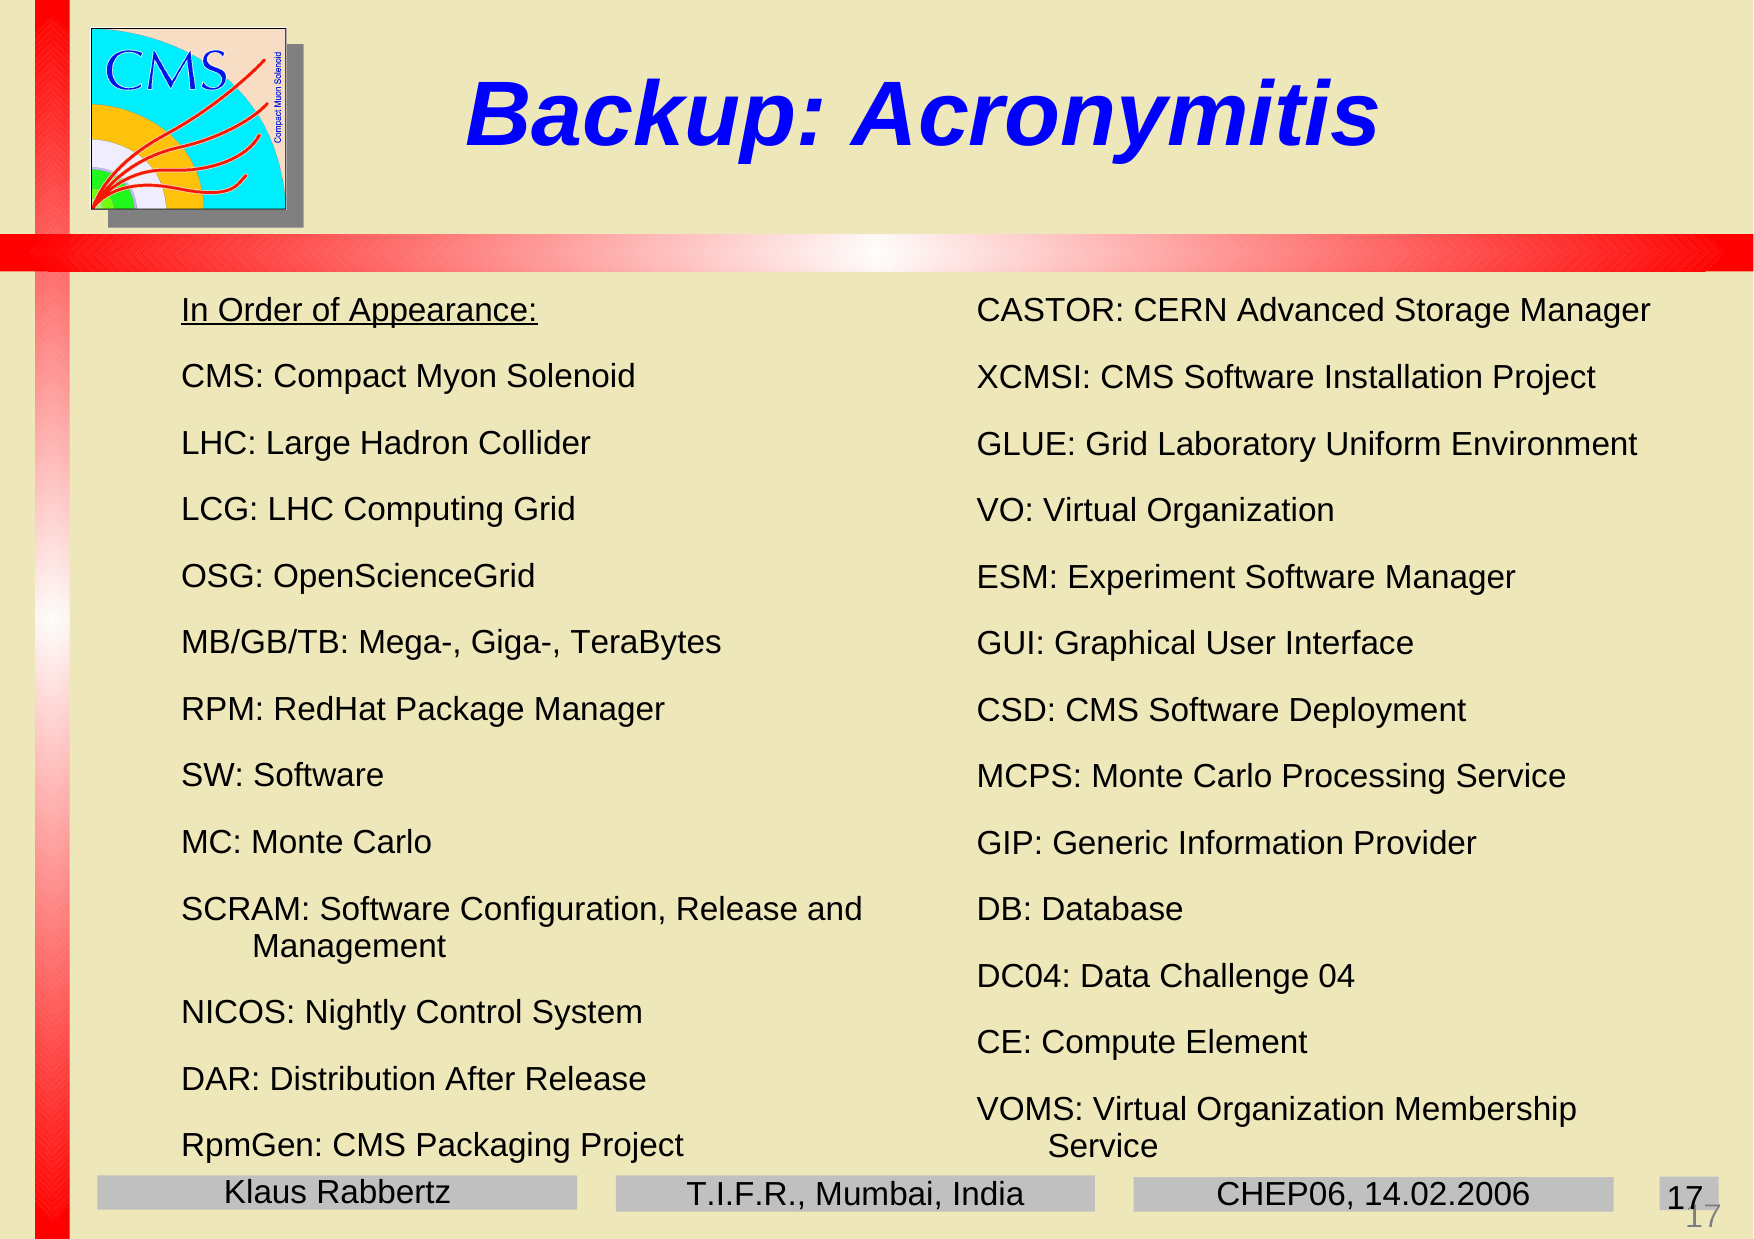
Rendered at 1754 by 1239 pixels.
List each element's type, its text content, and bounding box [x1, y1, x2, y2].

picture [90, 27, 282, 210]
list CASTOR: CERN Advanced Storage Manager XCMSI: CMS Software Installation Project GLUE: Grid Laboratory Uniform Environment VO: Virtual Organization ESM: Experiment Software Manager GUI: Graphical User Interface CSD: CMS Software Deployment MCPS: Monte Carlo Processing Service GIP: Generic Information Provider DB: Database DC04: Data Challenge 04 CE: Compute Element VOMS: Virtual Organization Membership Service [882, 291, 1656, 1165]
list In Order of Appearance: CMS: Compact Myon Solenoid LHC: Large Hadron Collider LCG: LHC Computing Grid OSG: OpenScienceGrid MB/GB/TB: Mega-, Giga-, TeraBytes RPM: RedHat Package Manager SW: Software MC: Monte Carlo SCRAM: Software Configuration, Release and Management NICOS: Nightly Control System DAR: Distribution After Release RpmGen: CMS Packaging Project [86, 291, 882, 1164]
title Backup: Acronymitis [282, 10, 1566, 217]
